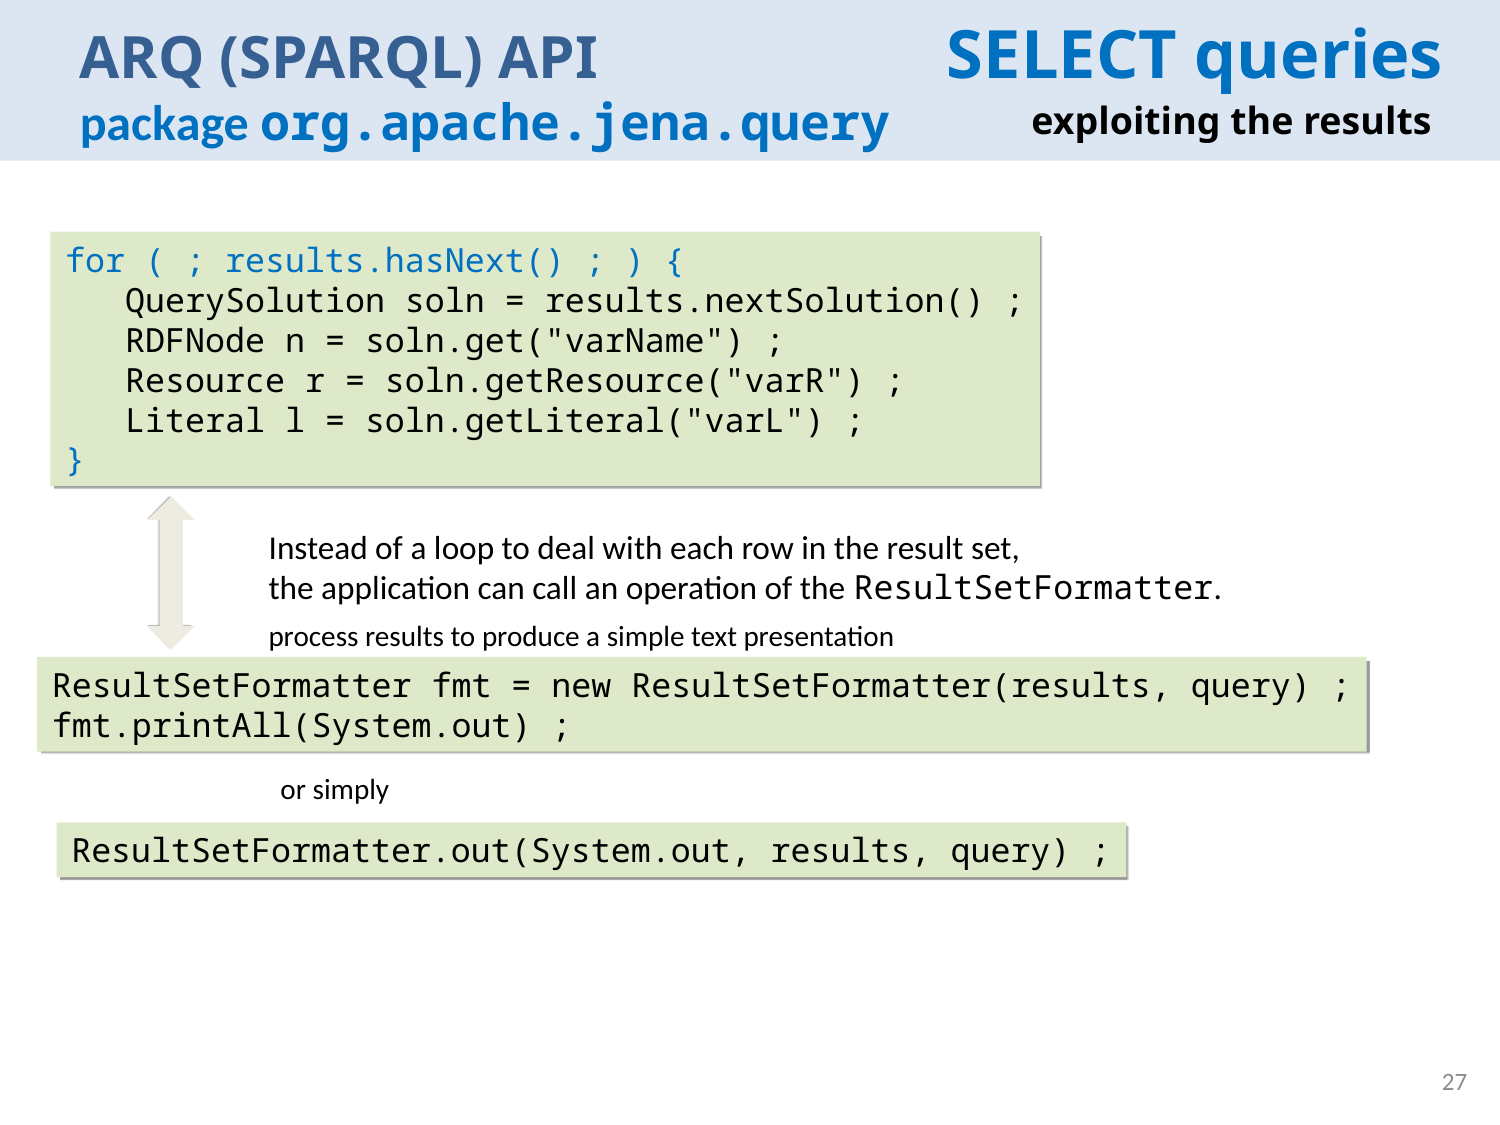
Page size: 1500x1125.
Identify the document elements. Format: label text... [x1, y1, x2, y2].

text_box ResultSetFormatter fmt = new ResultSetFormatter(results, query) ; fmt.printAll(System.out) ; [37, 656, 1367, 752]
text_box [207, 139, 217, 144]
slide_number <numéro> [1074, 1058, 1483, 1103]
text_box for ( ; results.hasNext() ; ) { QuerySolution soln = results.nextSolution() ; RDFNode n = soln.get("varName") ; Resource r = soln.getResource("varR") ; Literal l = soln.getLiteral("varL") ; } [50, 231, 1041, 487]
title SELECT queries [108, 0, 1459, 105]
text_box exploiting the results [950, 89, 1447, 150]
text_box Instead of a loop to deal with each row in the result set, the application can call an operation of the ResultSetFormatter. [253, 518, 1500, 614]
text_box process results to produce a simple text presentation [253, 609, 1046, 656]
text_box ResultSetFormatter.out(System.out, results, query) ; [56, 822, 1127, 878]
text_box [0, 0, 1500, 161]
text_box or simply [265, 763, 1058, 814]
text_box ARQ (SPARQL) API package org.apache.jena.query [161, 105, 503, 138]
text_box ARQ (SPARQL) API package org.apache.jena.query [510, 105, 950, 138]
text_box ARQ (SPARQL) API package org.apache.jena.query [64, 33, 155, 138]
text_box [147, 496, 195, 650]
